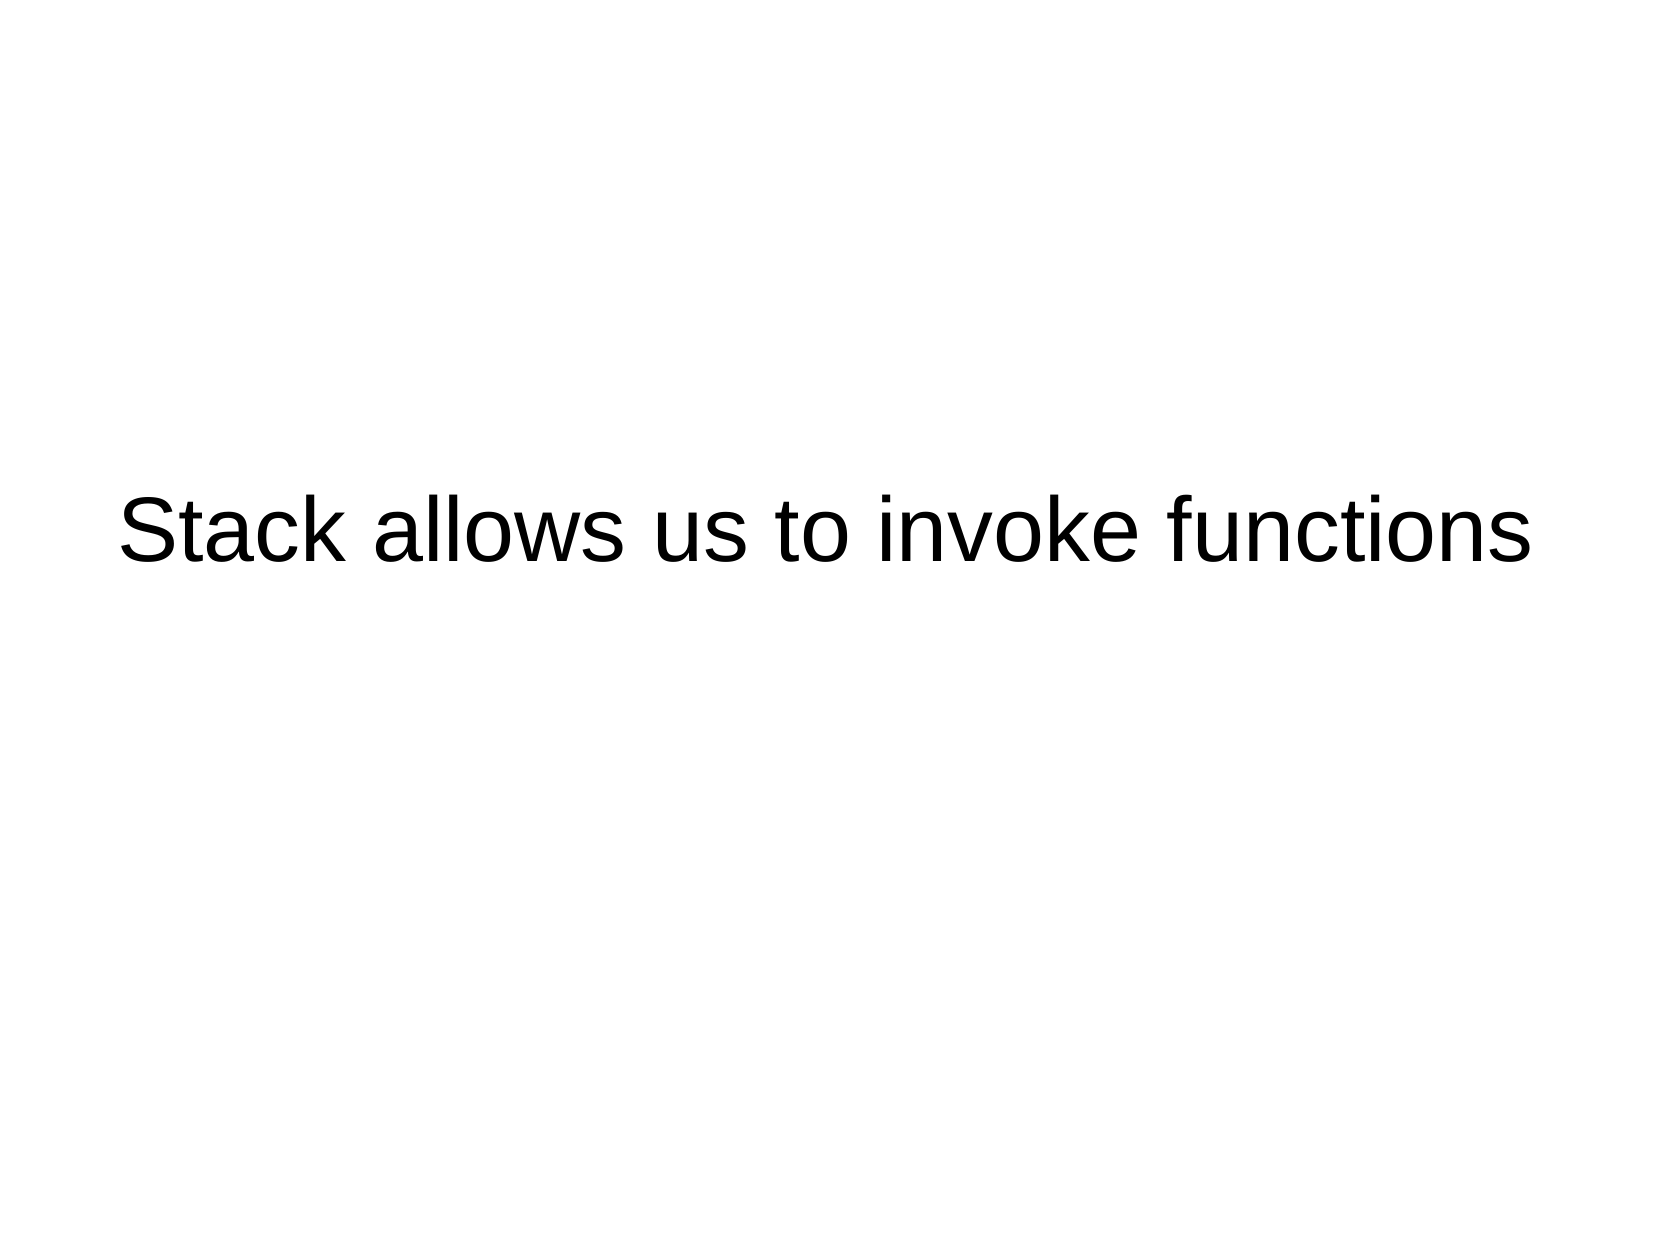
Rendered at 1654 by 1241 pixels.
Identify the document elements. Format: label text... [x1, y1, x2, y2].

subtitle Stack allows us to invoke functions [82, 49, 1571, 1010]
